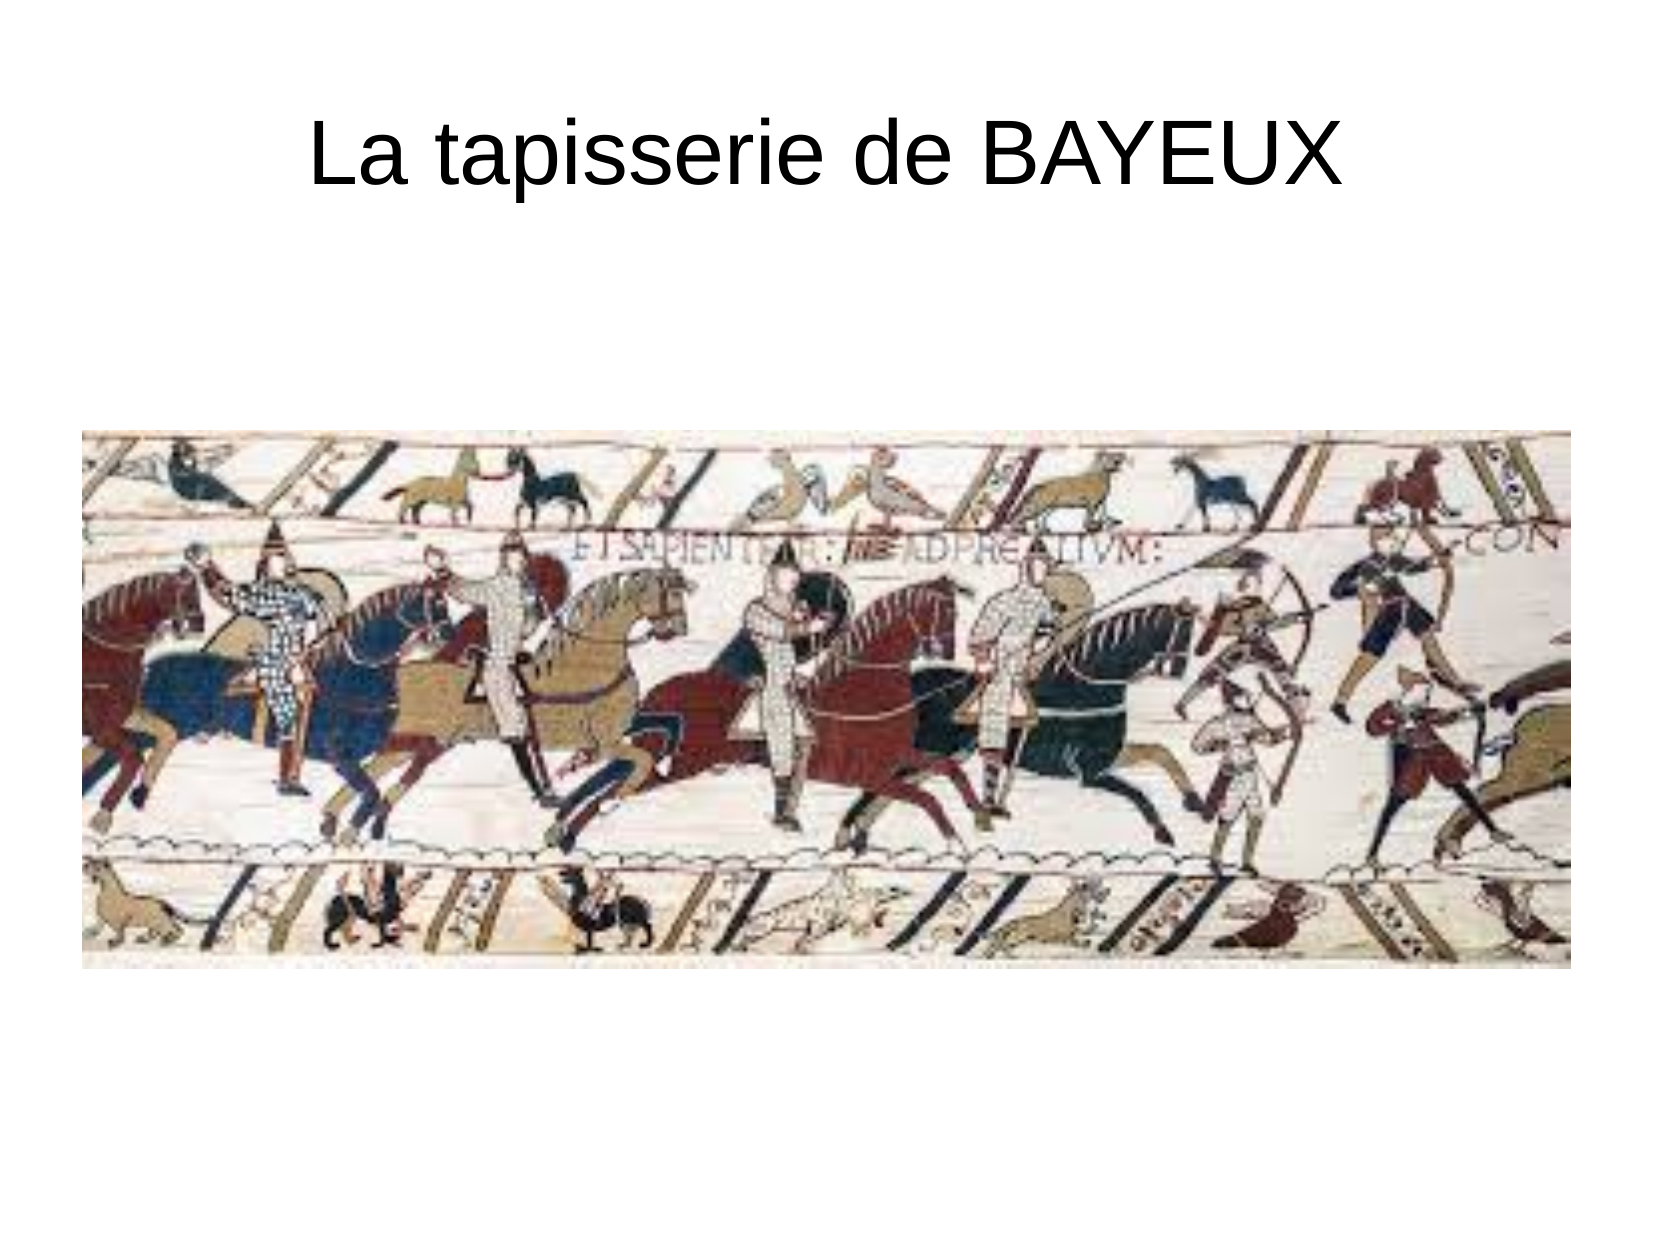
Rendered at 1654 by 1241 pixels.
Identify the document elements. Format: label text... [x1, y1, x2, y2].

picture [82, 430, 1571, 969]
title La tapisserie de BAYEUX [82, 49, 1571, 257]
